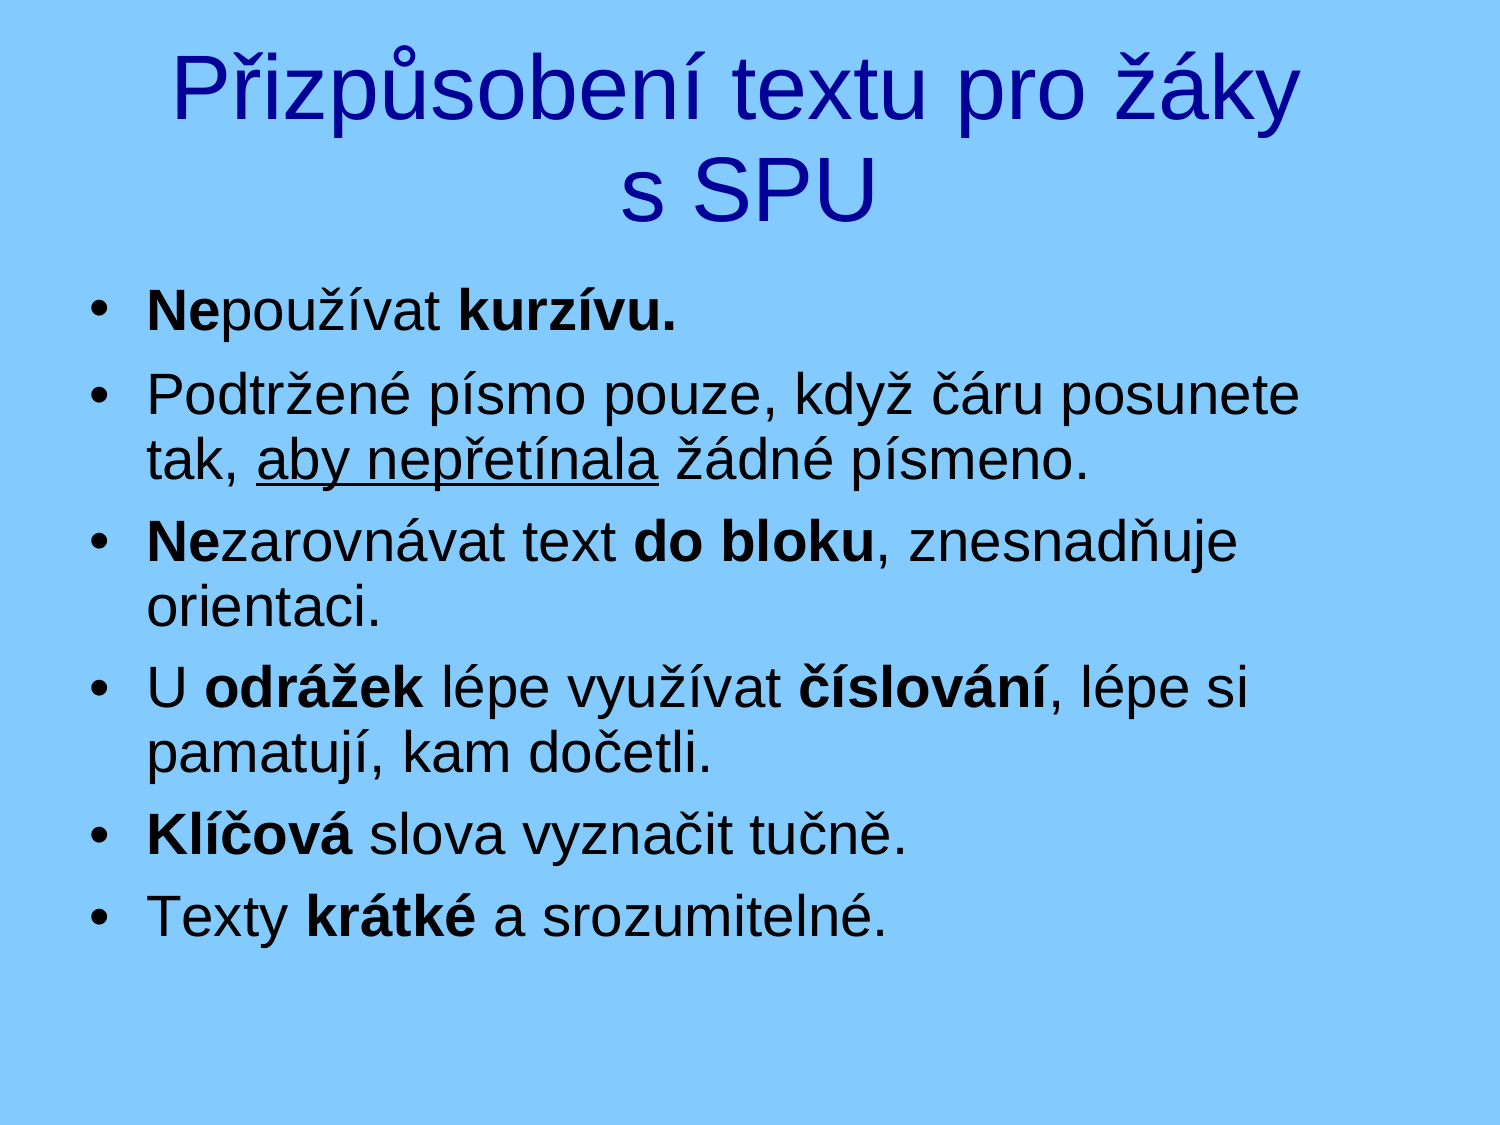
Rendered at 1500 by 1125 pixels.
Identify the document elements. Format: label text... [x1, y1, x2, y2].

list Nepoužívat kurzívu. Podtržené písmo pouze, když čáru posunete tak, aby nepřetínala žádné písmeno. Nezarovnávat text do bloku, znesnadňuje orientaci. U odrážek lépe využívat číslování, lépe si pamatují, kam dočetli. Klíčová slova vyznačit tučně. Texty krátké a srozumitelné. [75, 262, 1426, 1006]
title Přizpůsobení textu pro žáky s SPU [75, 21, 1426, 257]
